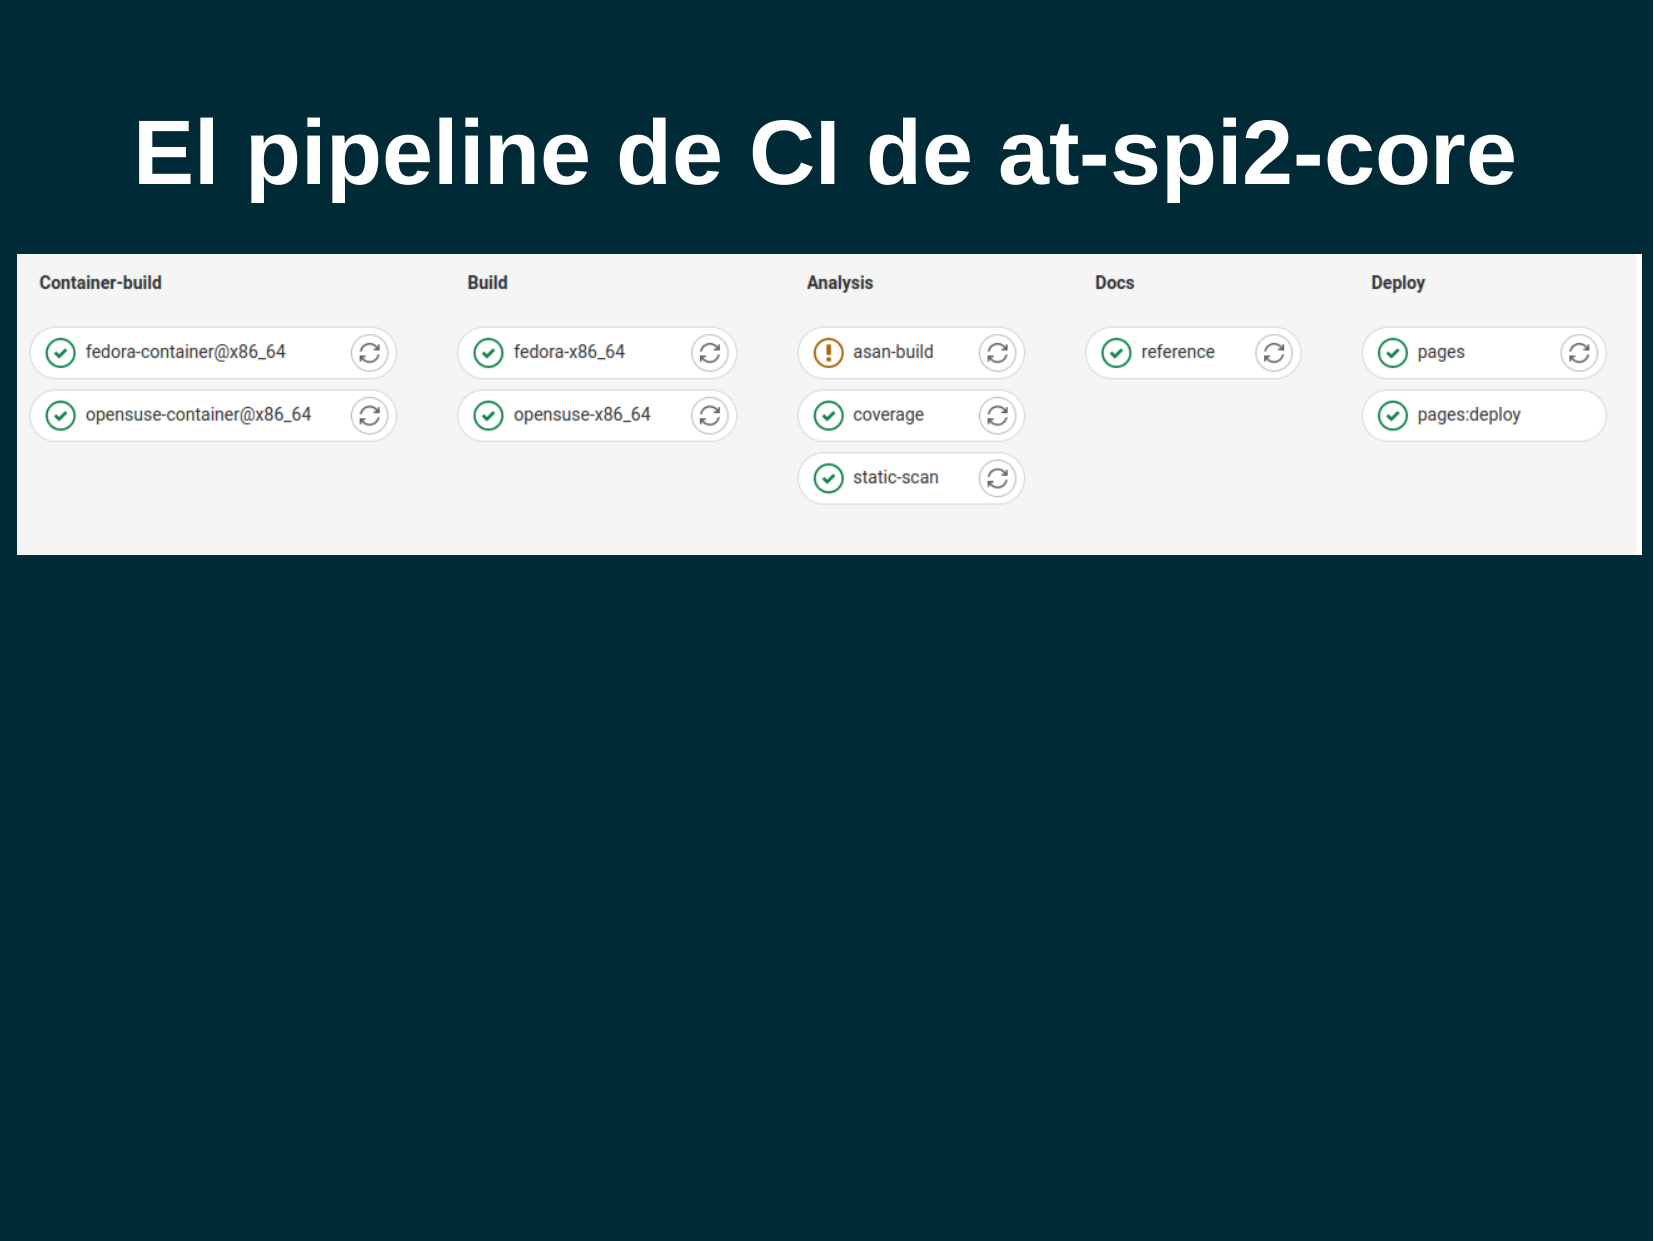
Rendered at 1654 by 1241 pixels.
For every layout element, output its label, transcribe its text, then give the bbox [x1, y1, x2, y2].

title El pipeline de CI de at-spi2-core [82, 49, 1571, 254]
picture [18, 255, 1641, 554]
